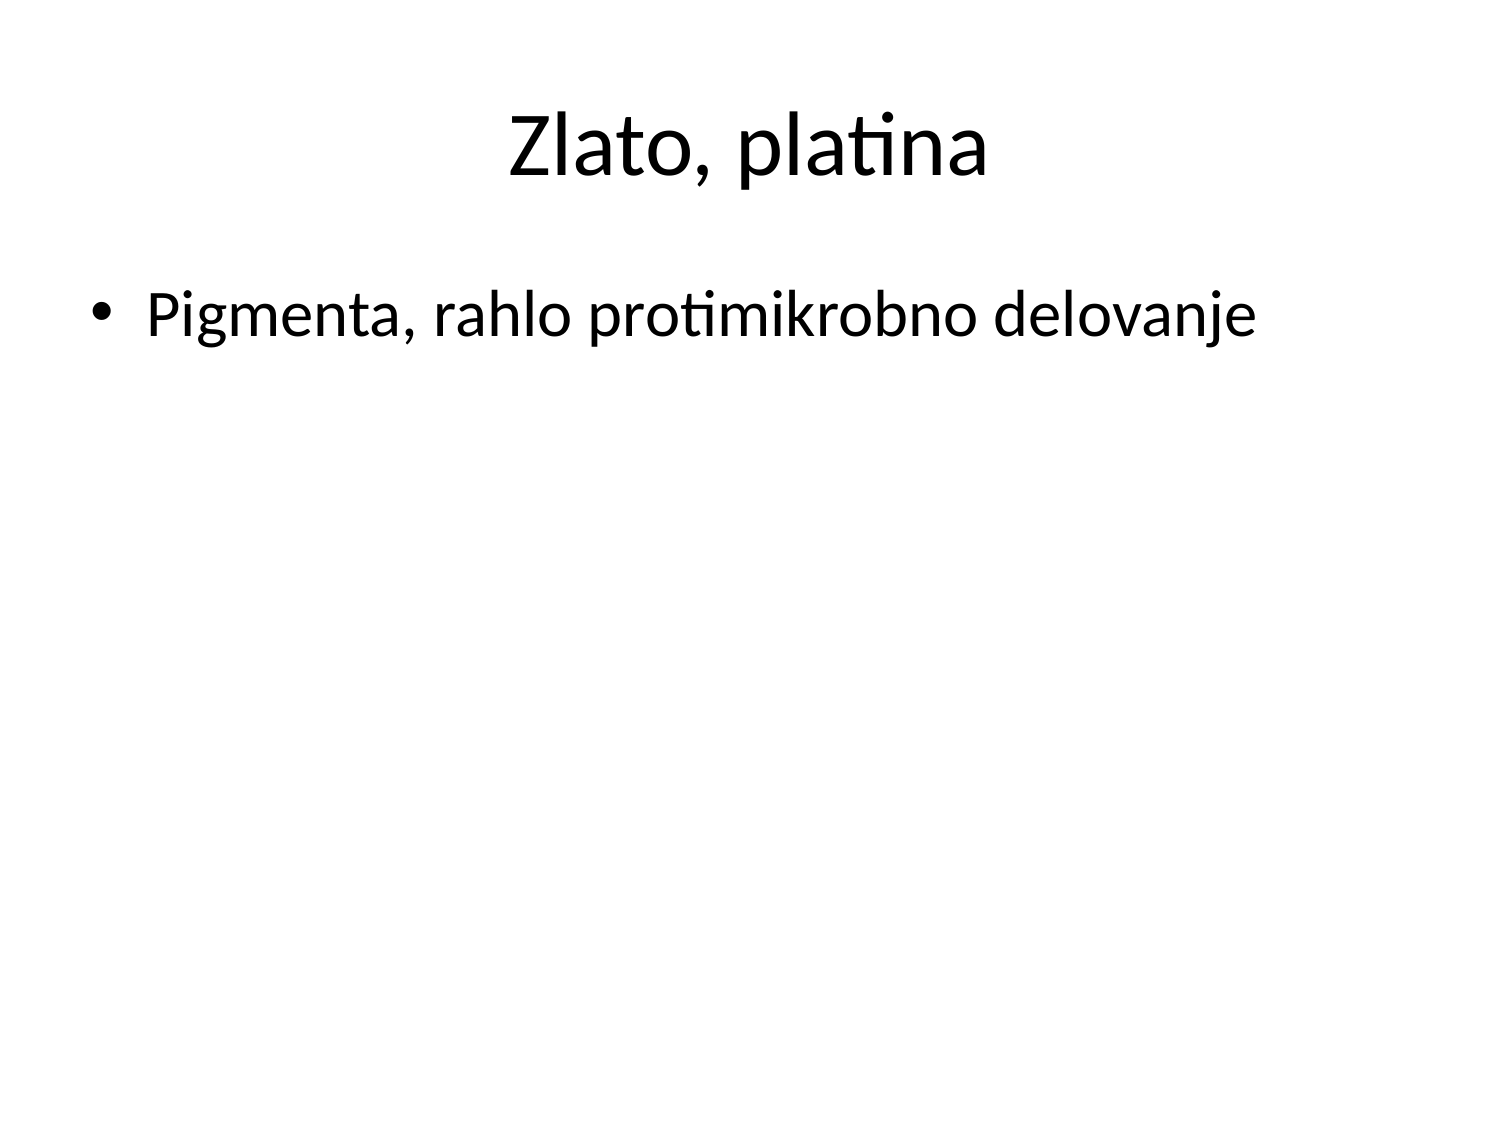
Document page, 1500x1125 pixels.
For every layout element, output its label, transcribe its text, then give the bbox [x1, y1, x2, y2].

list Pigmenta, rahlo protimikrobno delovanje [75, 262, 1425, 421]
title Zlato, platina [75, 45, 1425, 233]
